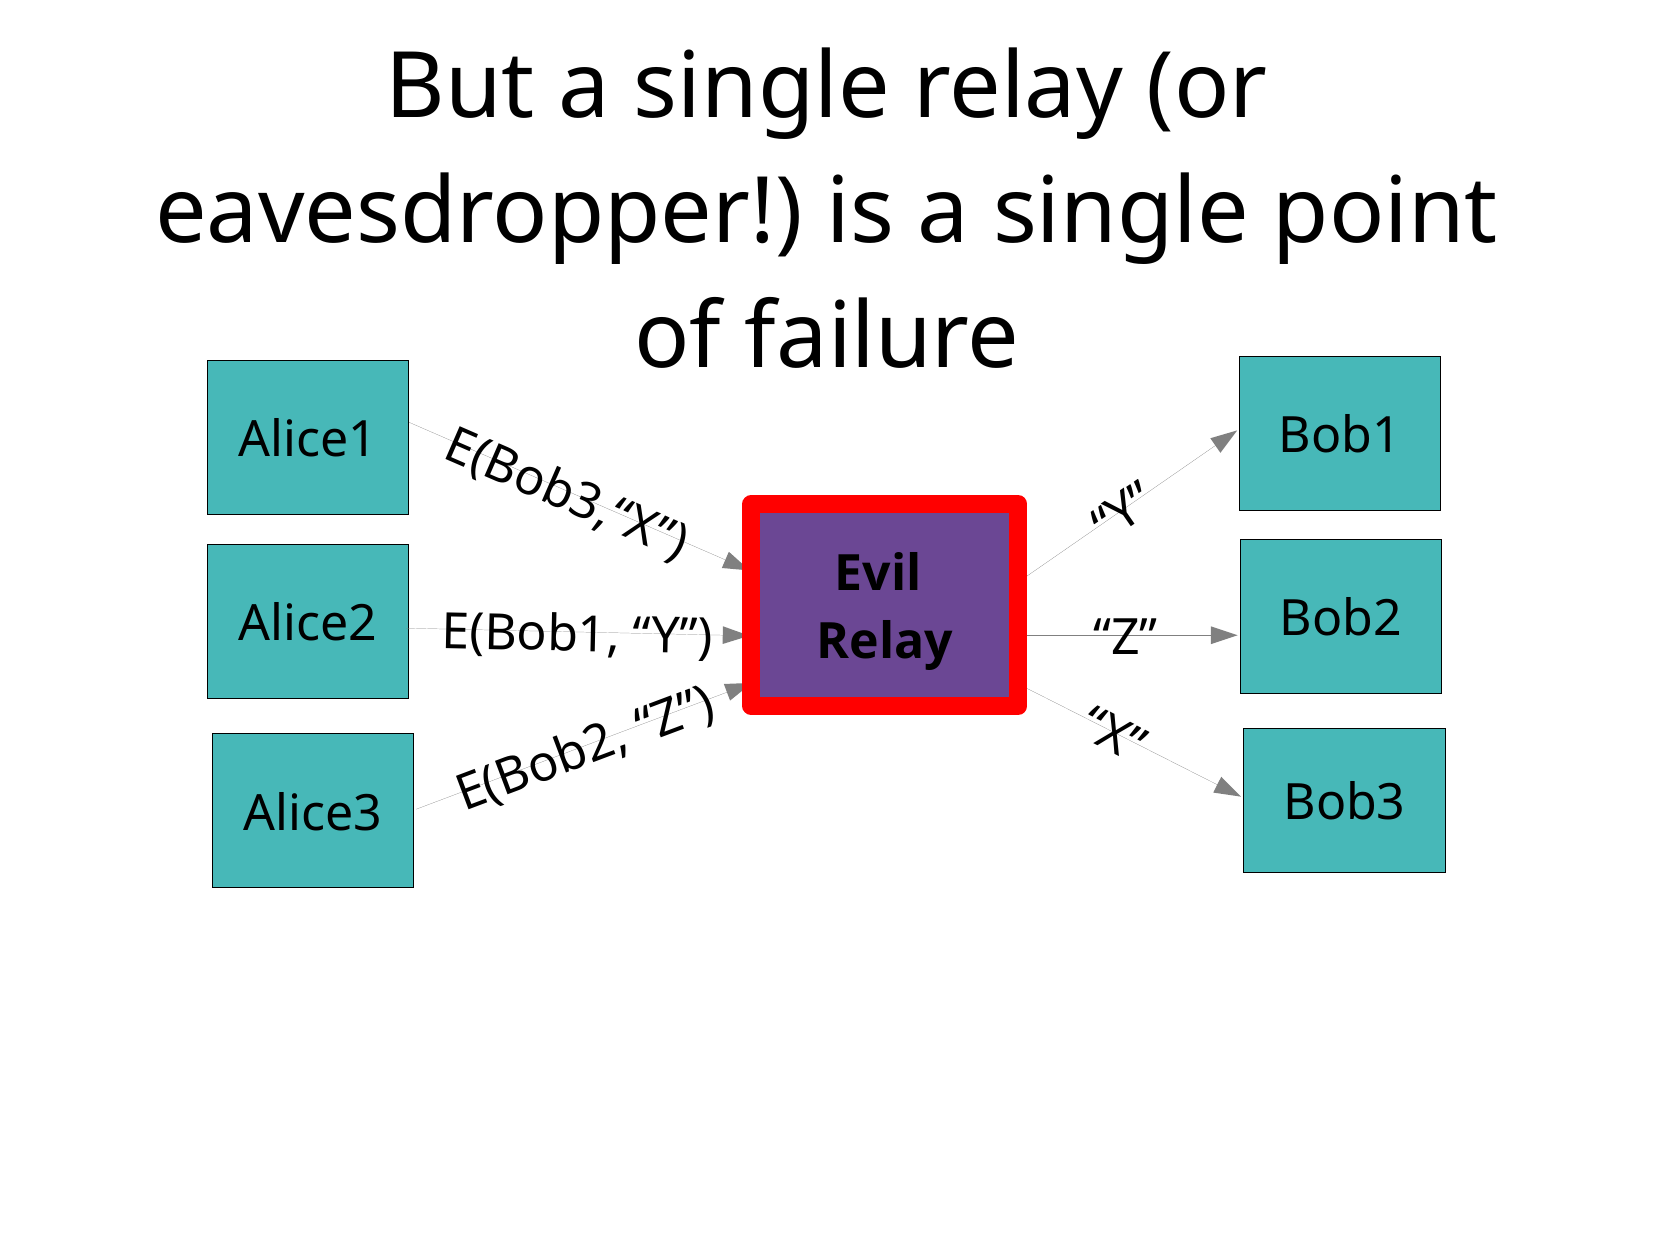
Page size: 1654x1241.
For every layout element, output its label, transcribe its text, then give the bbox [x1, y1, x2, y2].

text_box Bob3 [1243, 728, 1446, 873]
text_box Bob1 [1239, 356, 1441, 511]
text_box Bob2 [1240, 539, 1442, 694]
text_box Alice2 [207, 544, 409, 699]
text_box Evil Relay [751, 504, 1019, 706]
text_box Alice3 [212, 733, 414, 888]
title But a single relay (or eavesdropper!) is a single point of failure [121, 49, 1534, 364]
text_box Alice1 [207, 360, 409, 515]
